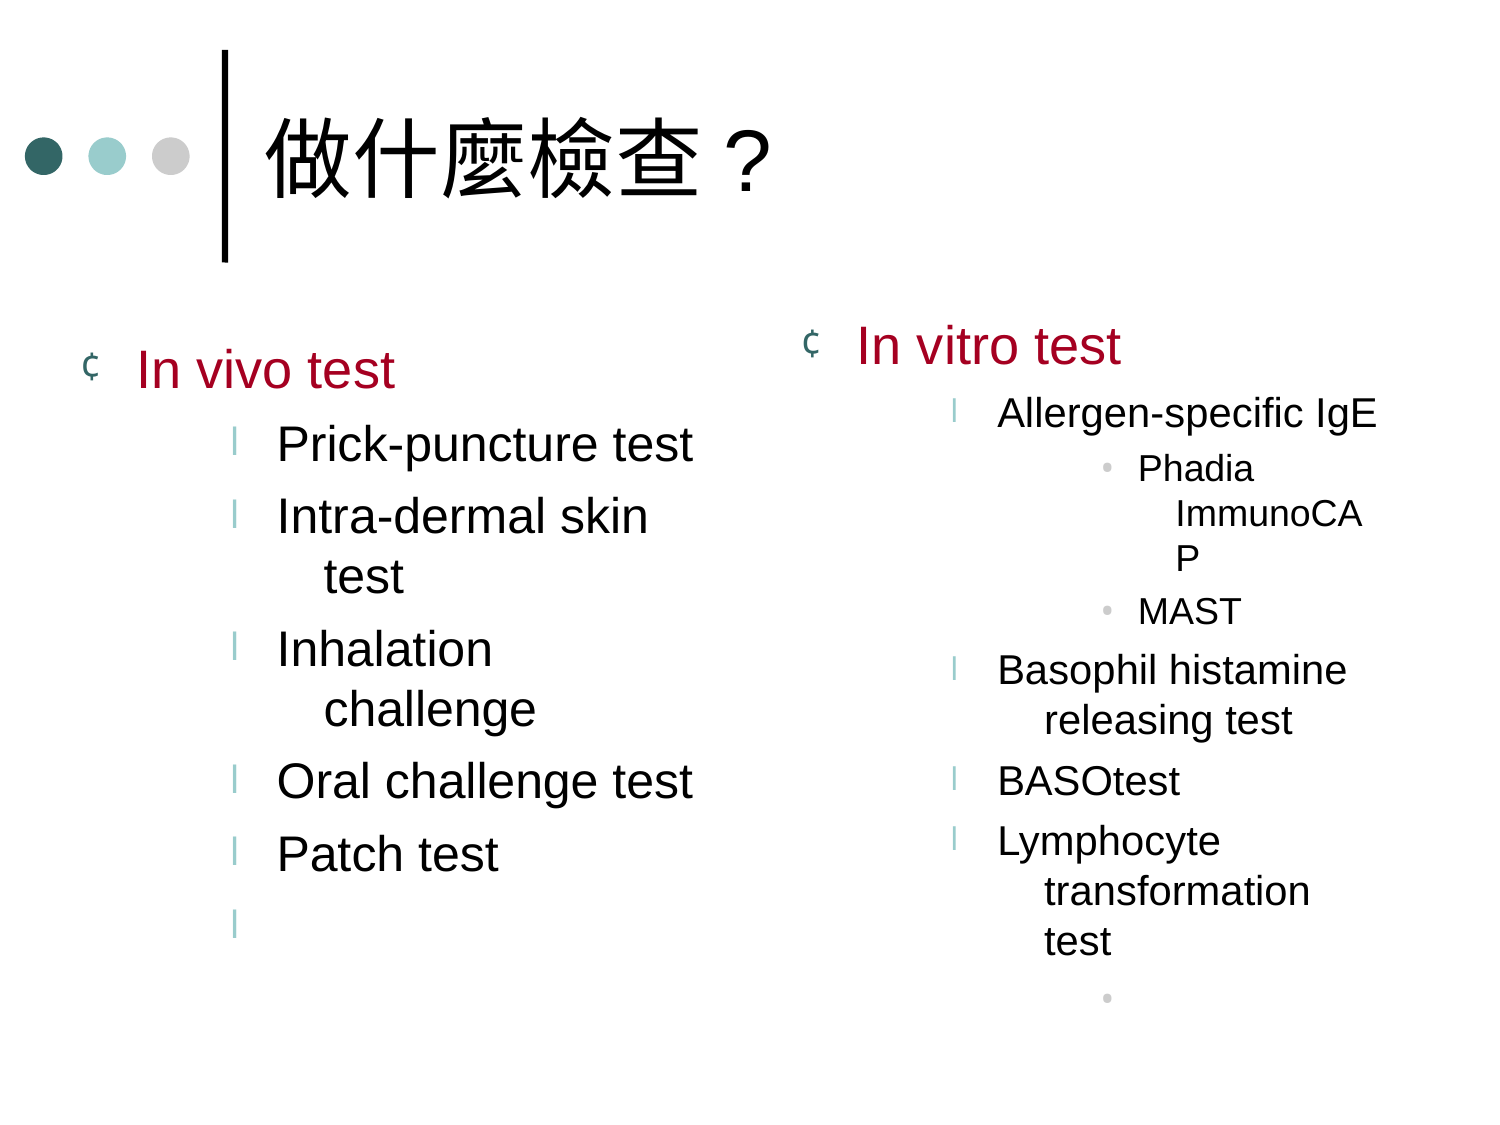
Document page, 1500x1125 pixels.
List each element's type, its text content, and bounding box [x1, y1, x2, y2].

list In vivo test Prick-puncture test Intra-dermal skin test Inhalation challenge Oral challenge test Patch test [64, 326, 728, 988]
list In vitro test Allergen-specific IgE Phadia ImmunoCAP MAST Basophil histamine releasing test BASOtest Lymphocyte transformation test [785, 302, 1398, 978]
title 做什麼檢查? [249, 31, 1400, 282]
